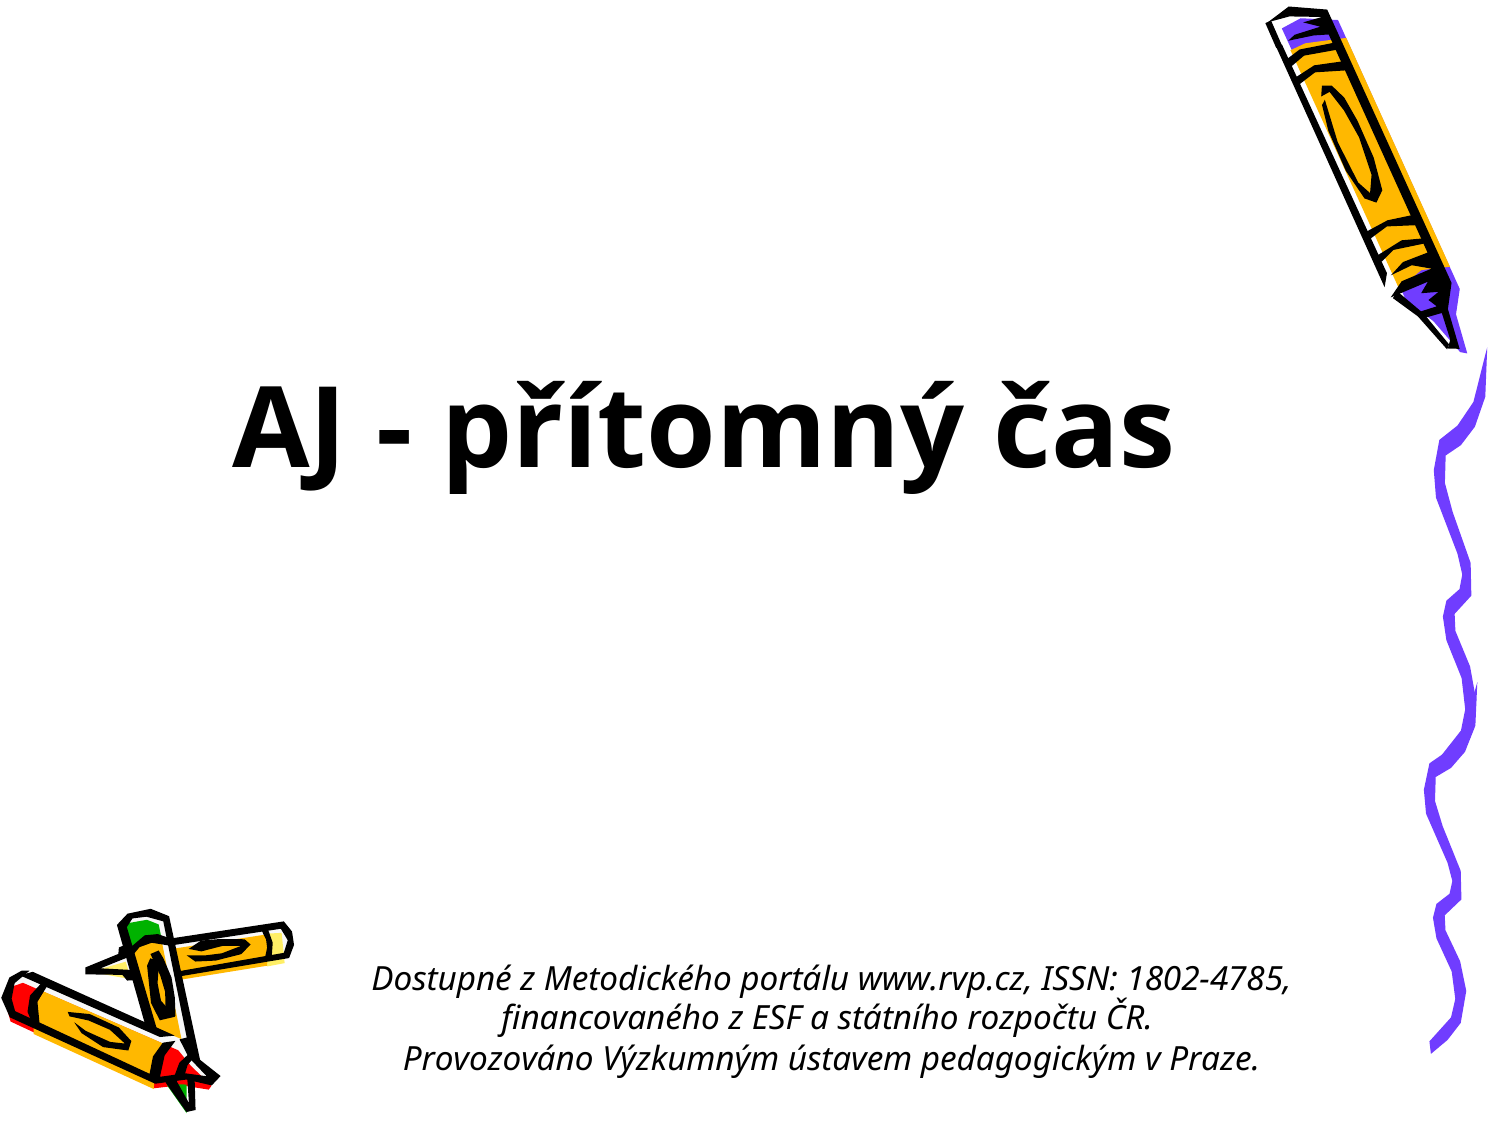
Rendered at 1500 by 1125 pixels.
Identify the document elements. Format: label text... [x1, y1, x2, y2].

text_box Dostupné z Metodického portálu www.rvp.cz, ISSN: 1802-4785, financovaného z ESF a státního rozpočtu ČR. Provozováno Výzkumným ústavem pedagogickým v Praze. [269, 949, 1395, 1085]
title AJ - přítomný čas [140, 245, 1268, 509]
